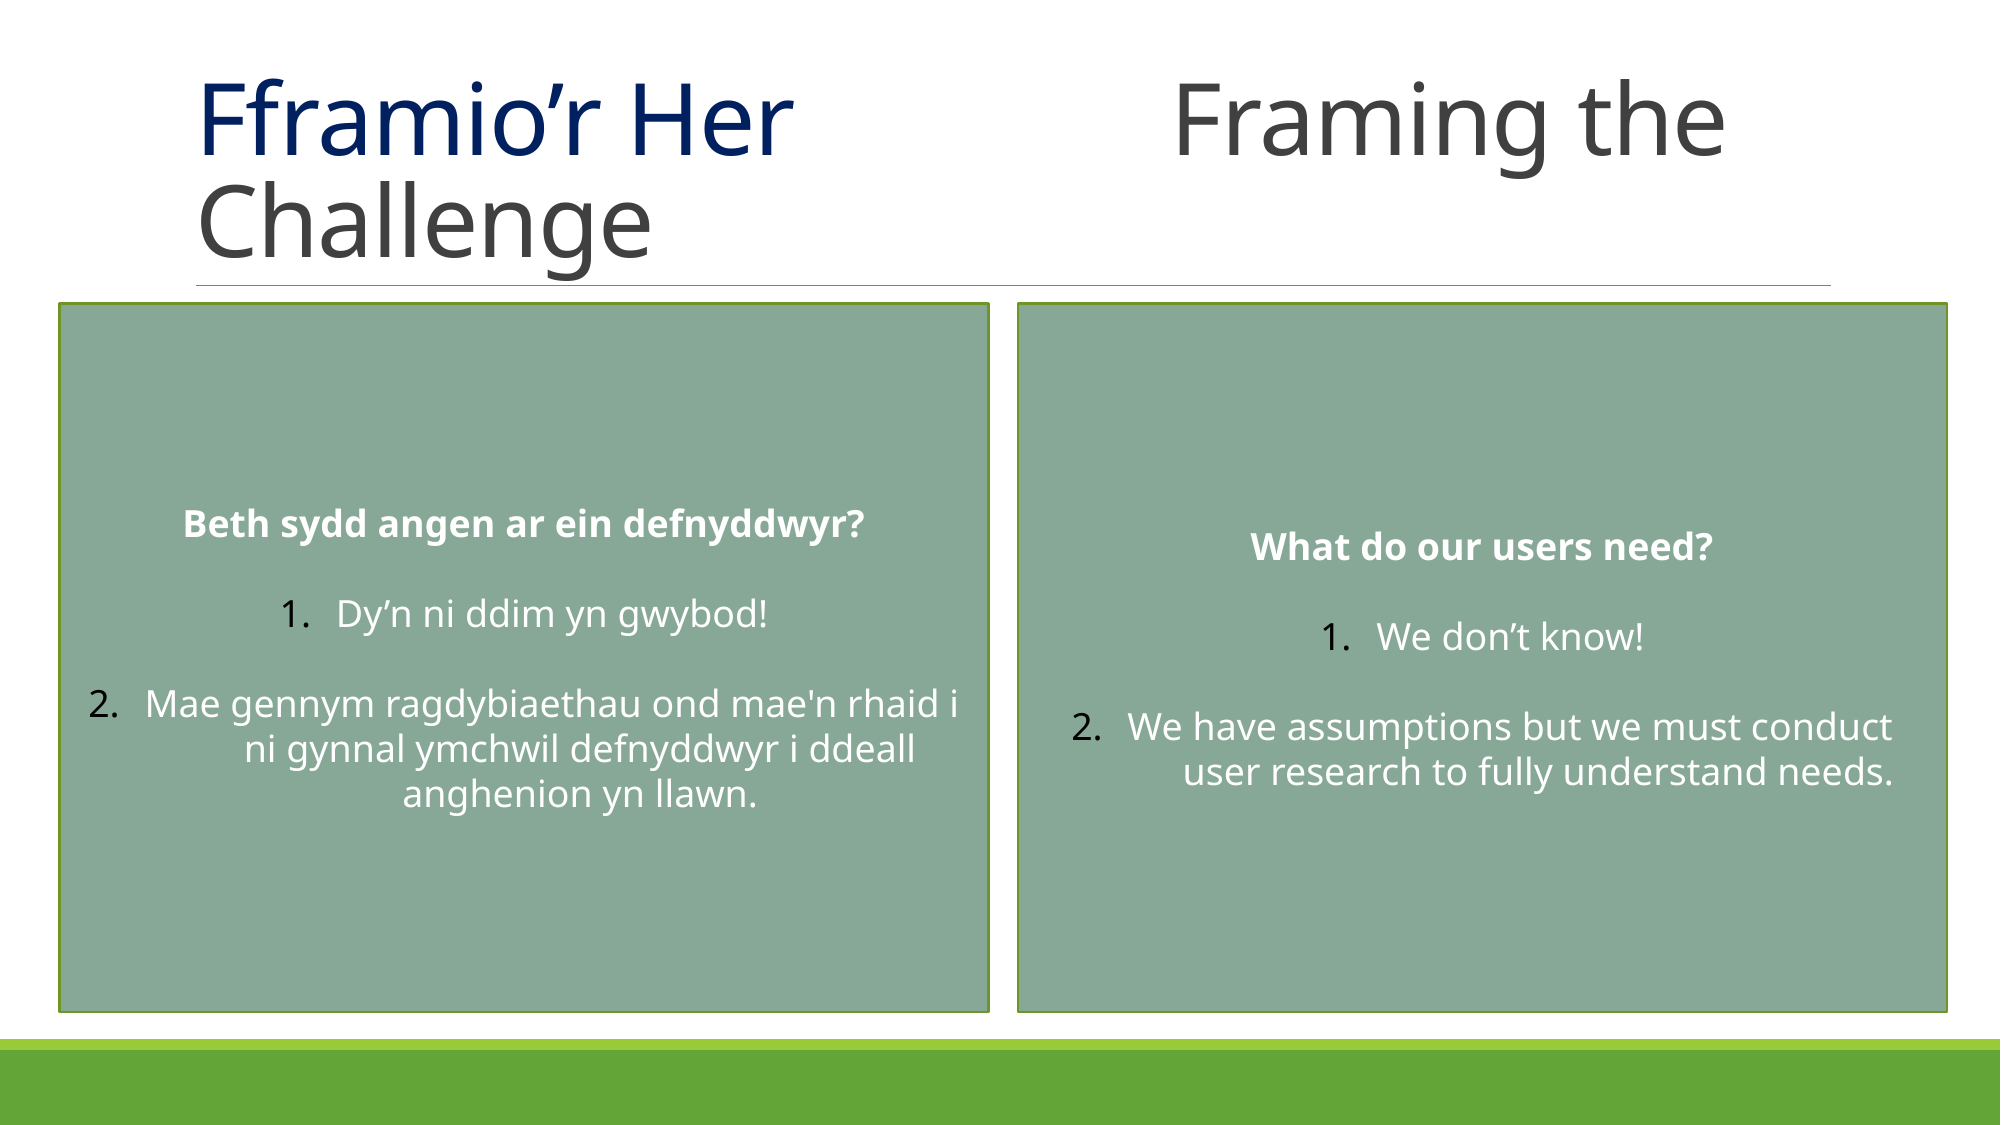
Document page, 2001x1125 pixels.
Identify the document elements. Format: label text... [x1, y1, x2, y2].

text_box What do our users need? We don’t know! We have assumptions but we must conduct user research to fully understand needs. [1018, 303, 1947, 1012]
title Fframio’r Her Framing the Challenge [180, 47, 1962, 286]
text_box Beth sydd angen ar ein defnyddwyr? Dy’n ni ddim yn gwybod! Mae gennym ragdybiaethau ond mae'n rhaid i ni gynnal ymchwil defnyddwyr i ddeall anghenion yn llawn. [60, 303, 988, 1012]
